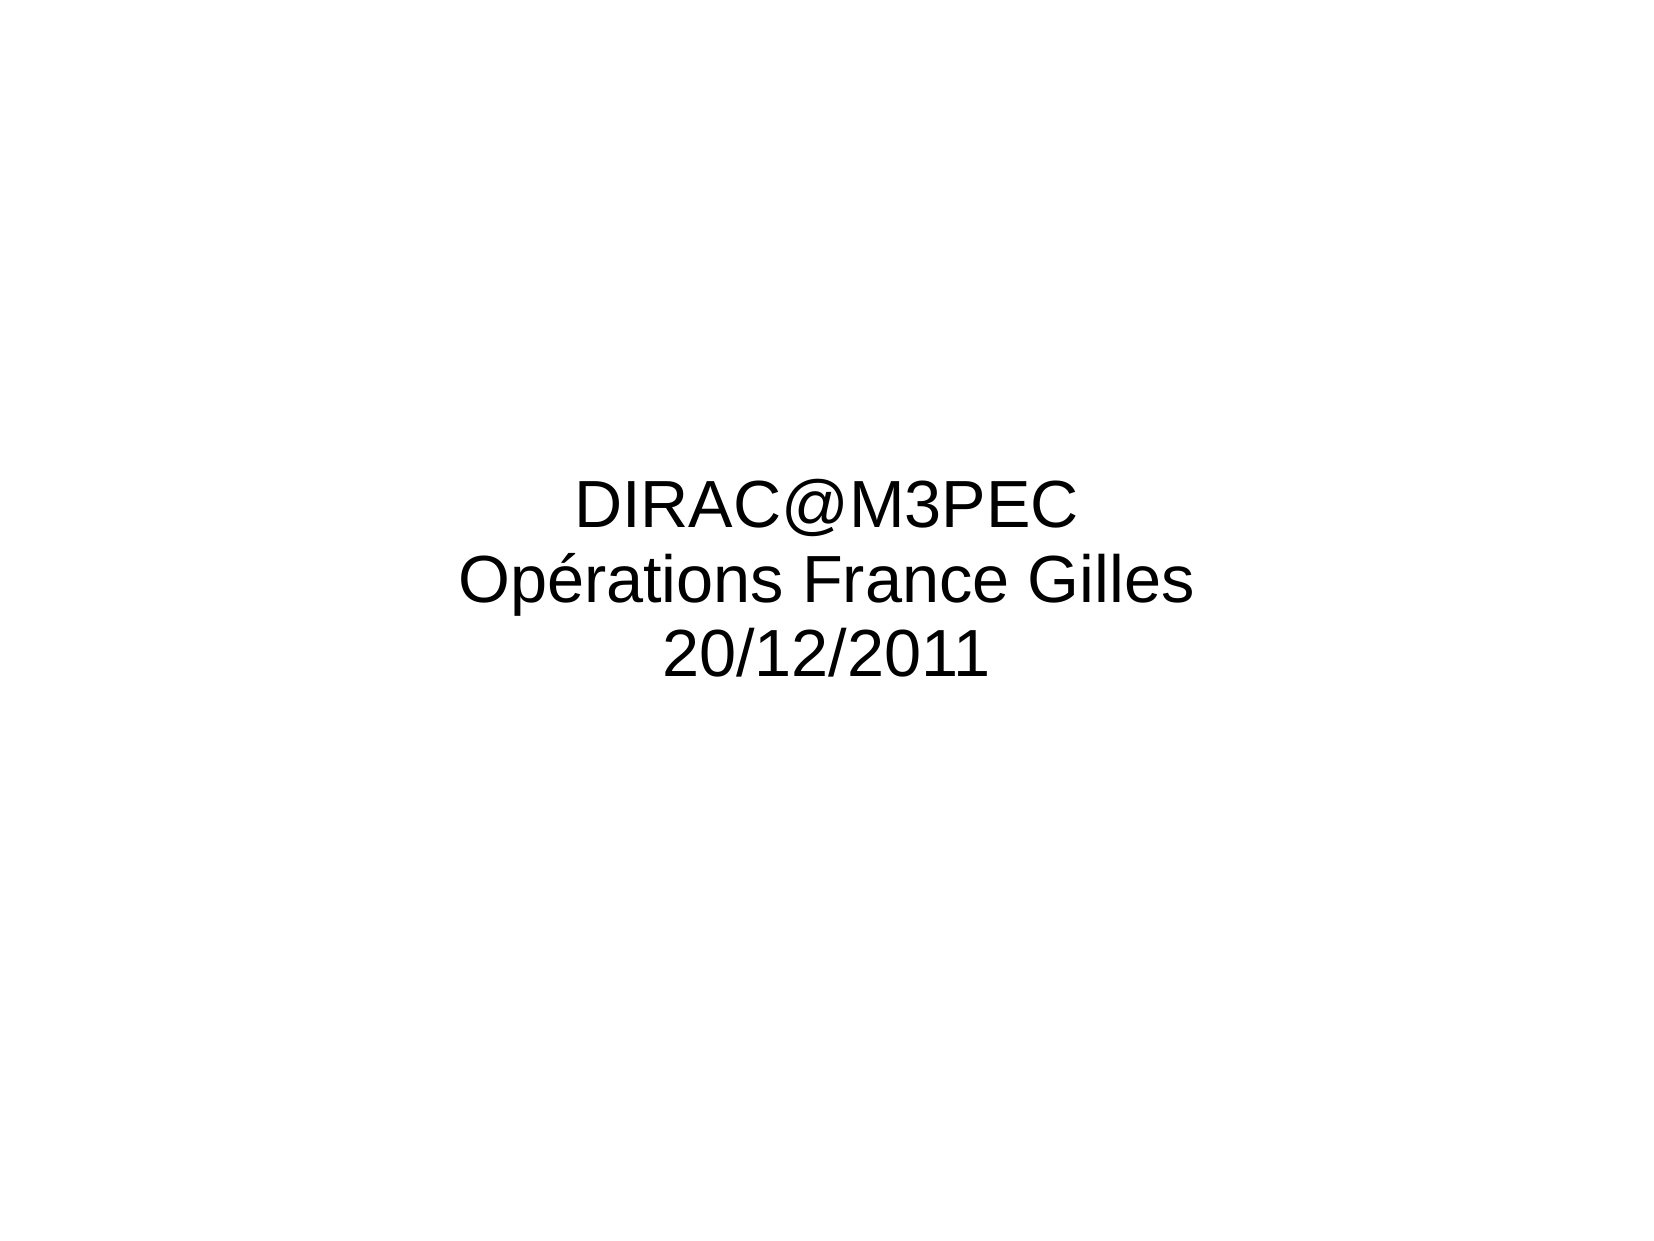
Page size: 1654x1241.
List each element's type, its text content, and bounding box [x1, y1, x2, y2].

subtitle DIRAC@M3PEC Opérations France Gilles 20/12/2011 [82, 56, 1571, 1102]
